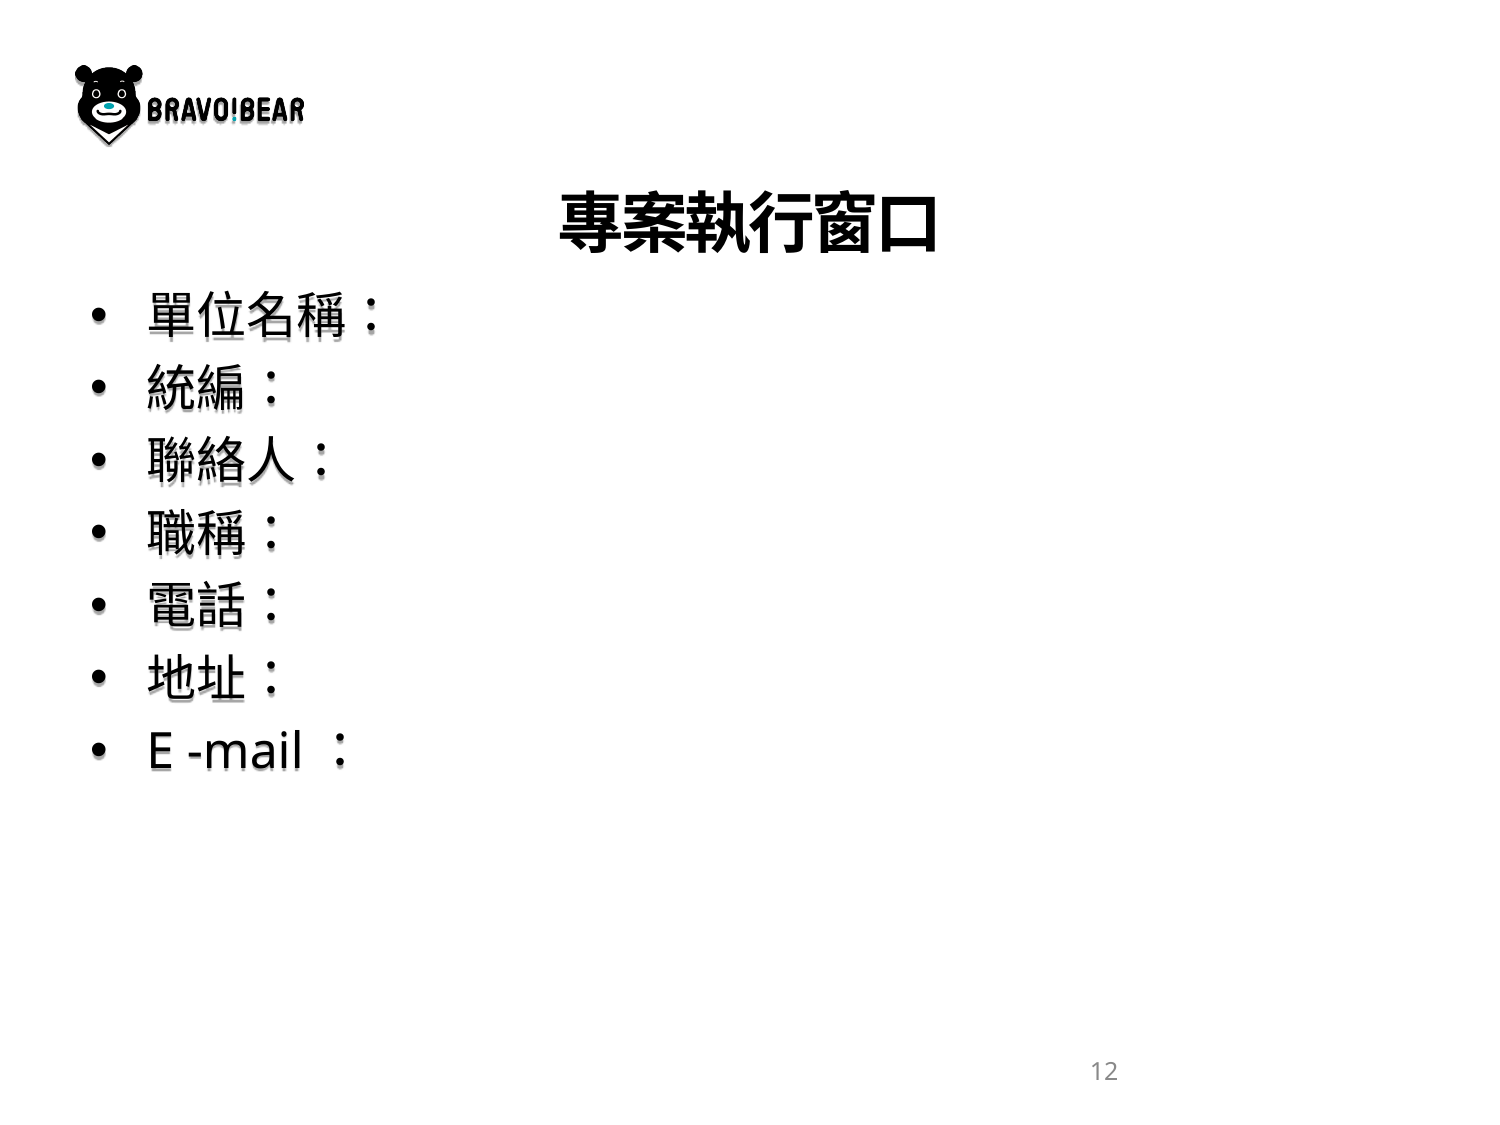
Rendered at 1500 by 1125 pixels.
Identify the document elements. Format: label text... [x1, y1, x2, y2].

list 單位名稱： 統編： 聯絡人： 職稱： 電話： 地址： E -mail： [75, 276, 1426, 1013]
text_box 12 [1074, 1042, 1426, 1103]
